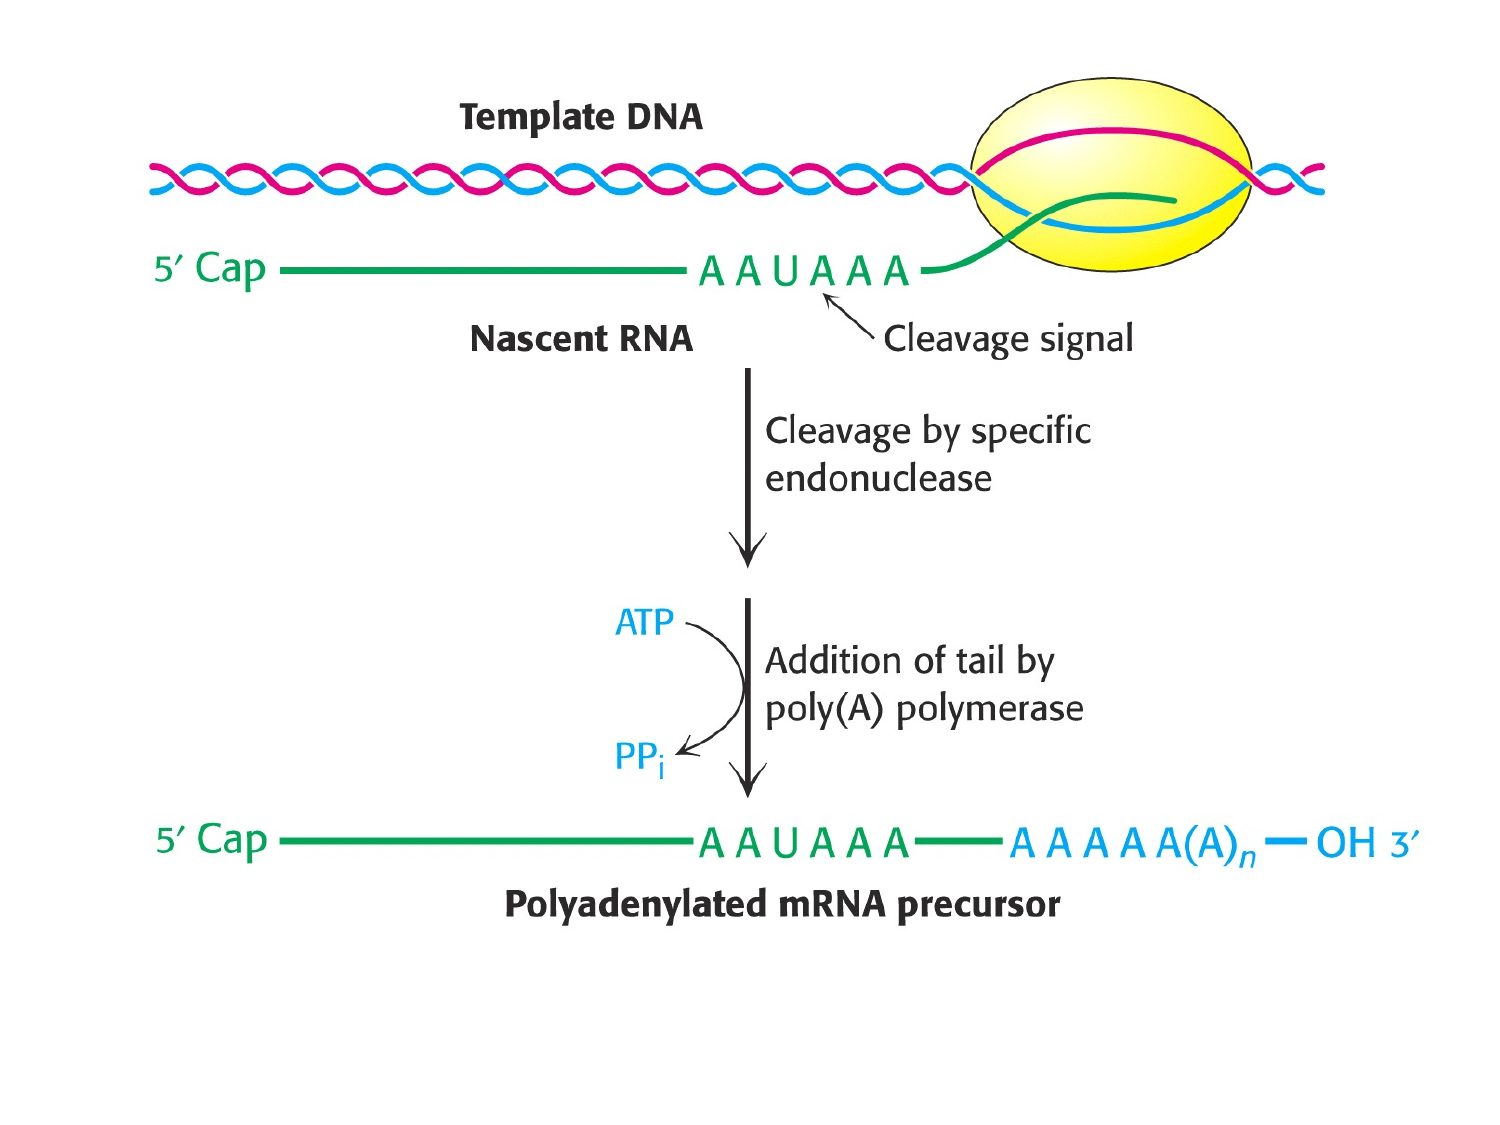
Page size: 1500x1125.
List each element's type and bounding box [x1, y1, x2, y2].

picture [135, 54, 1436, 943]
